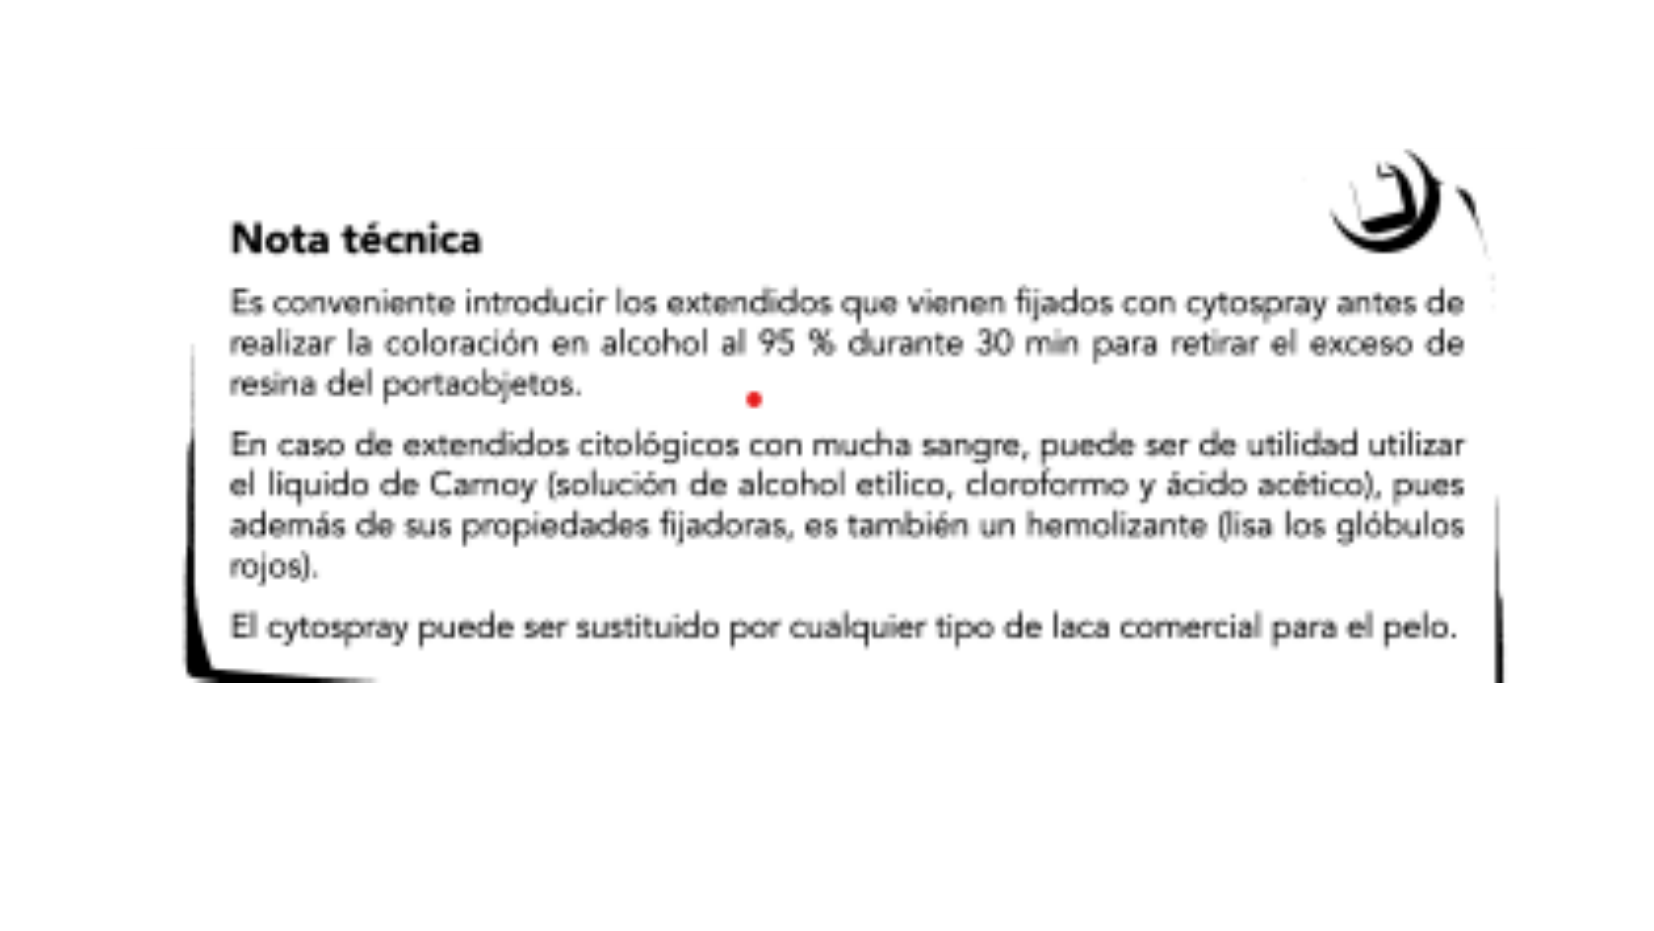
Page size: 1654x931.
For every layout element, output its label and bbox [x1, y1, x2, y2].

picture [133, 147, 1536, 683]
